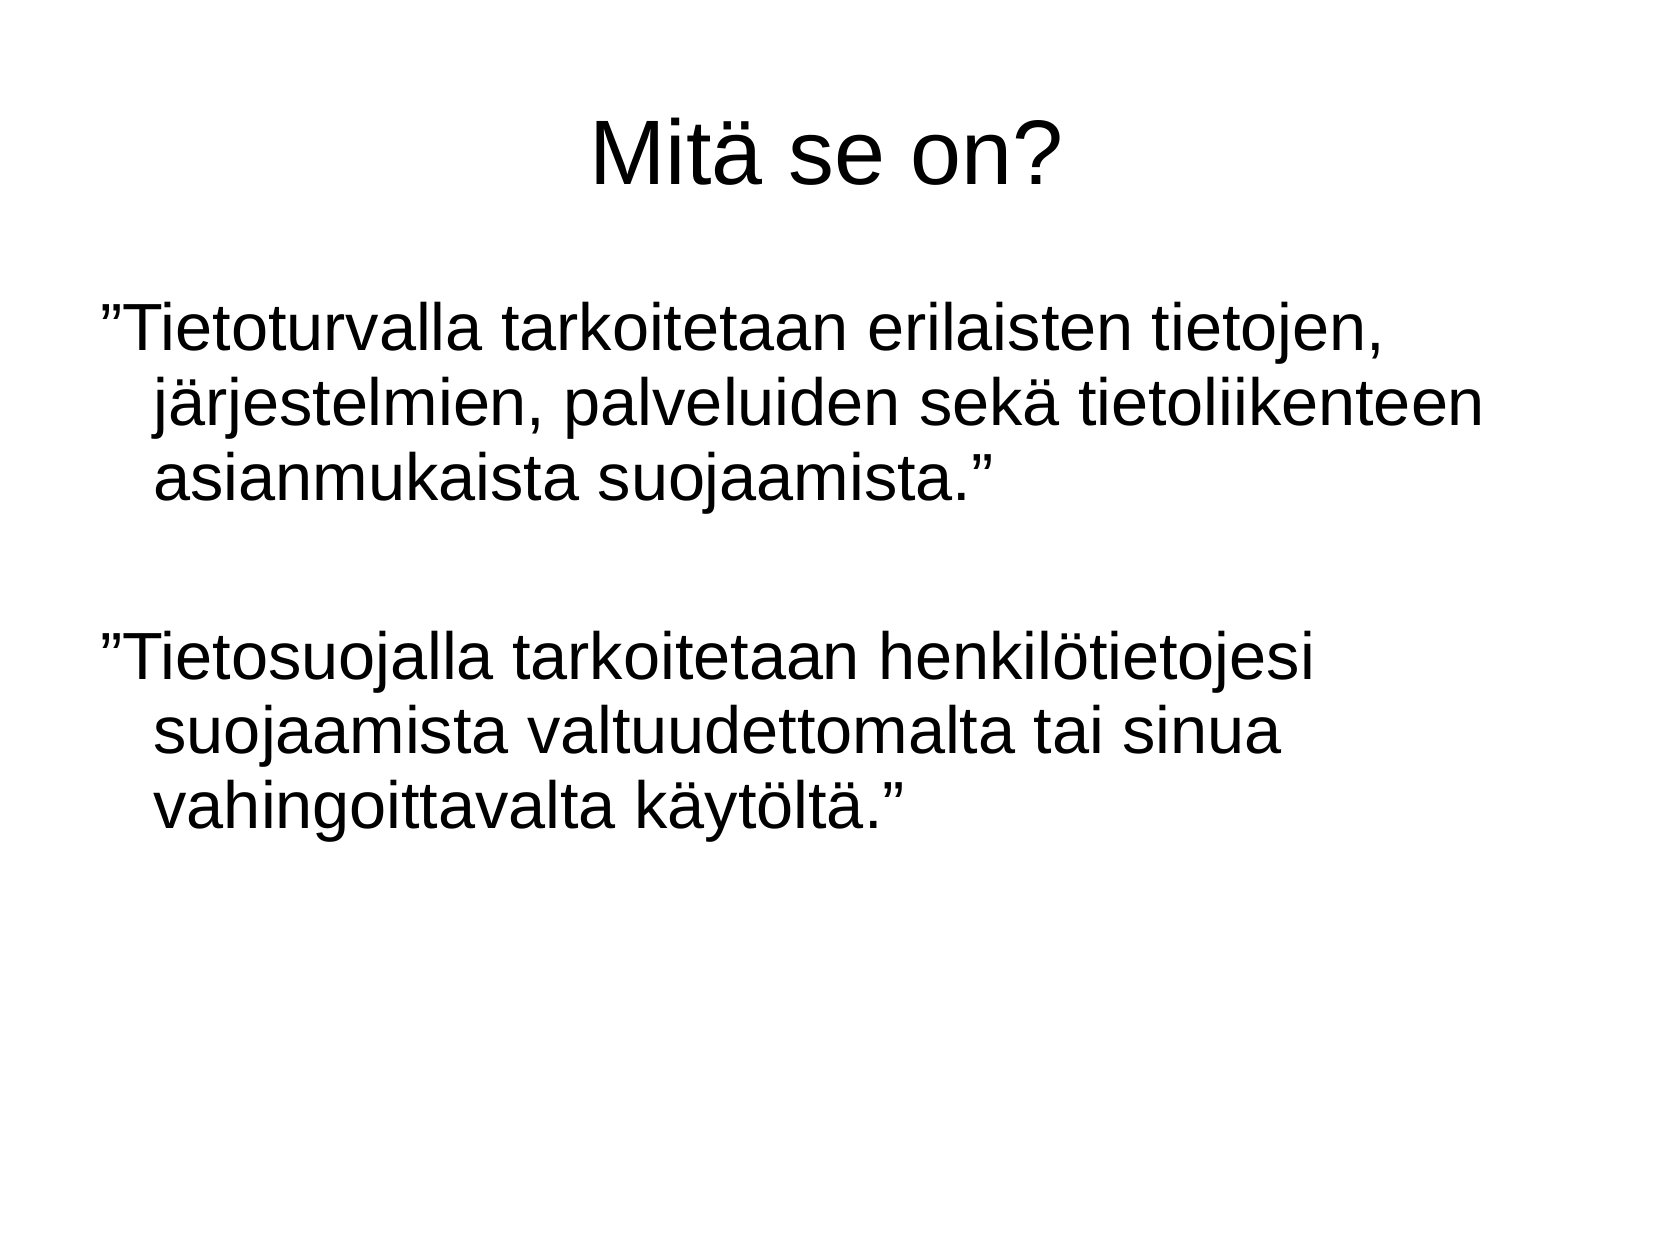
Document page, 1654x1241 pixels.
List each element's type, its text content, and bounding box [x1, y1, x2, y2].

list ”Tietoturvalla tarkoitetaan erilaisten tietojen, järjestelmien, palveluiden sekä tietoliikenteen asianmukaista suojaamista.” ”Tietosuojalla tarkoitetaan henkilötietojesi suojaamista valtuudettomalta tai sinua vahingoittavalta käytöltä.” [82, 290, 1571, 1094]
title Mitä se on? [82, 49, 1571, 257]
